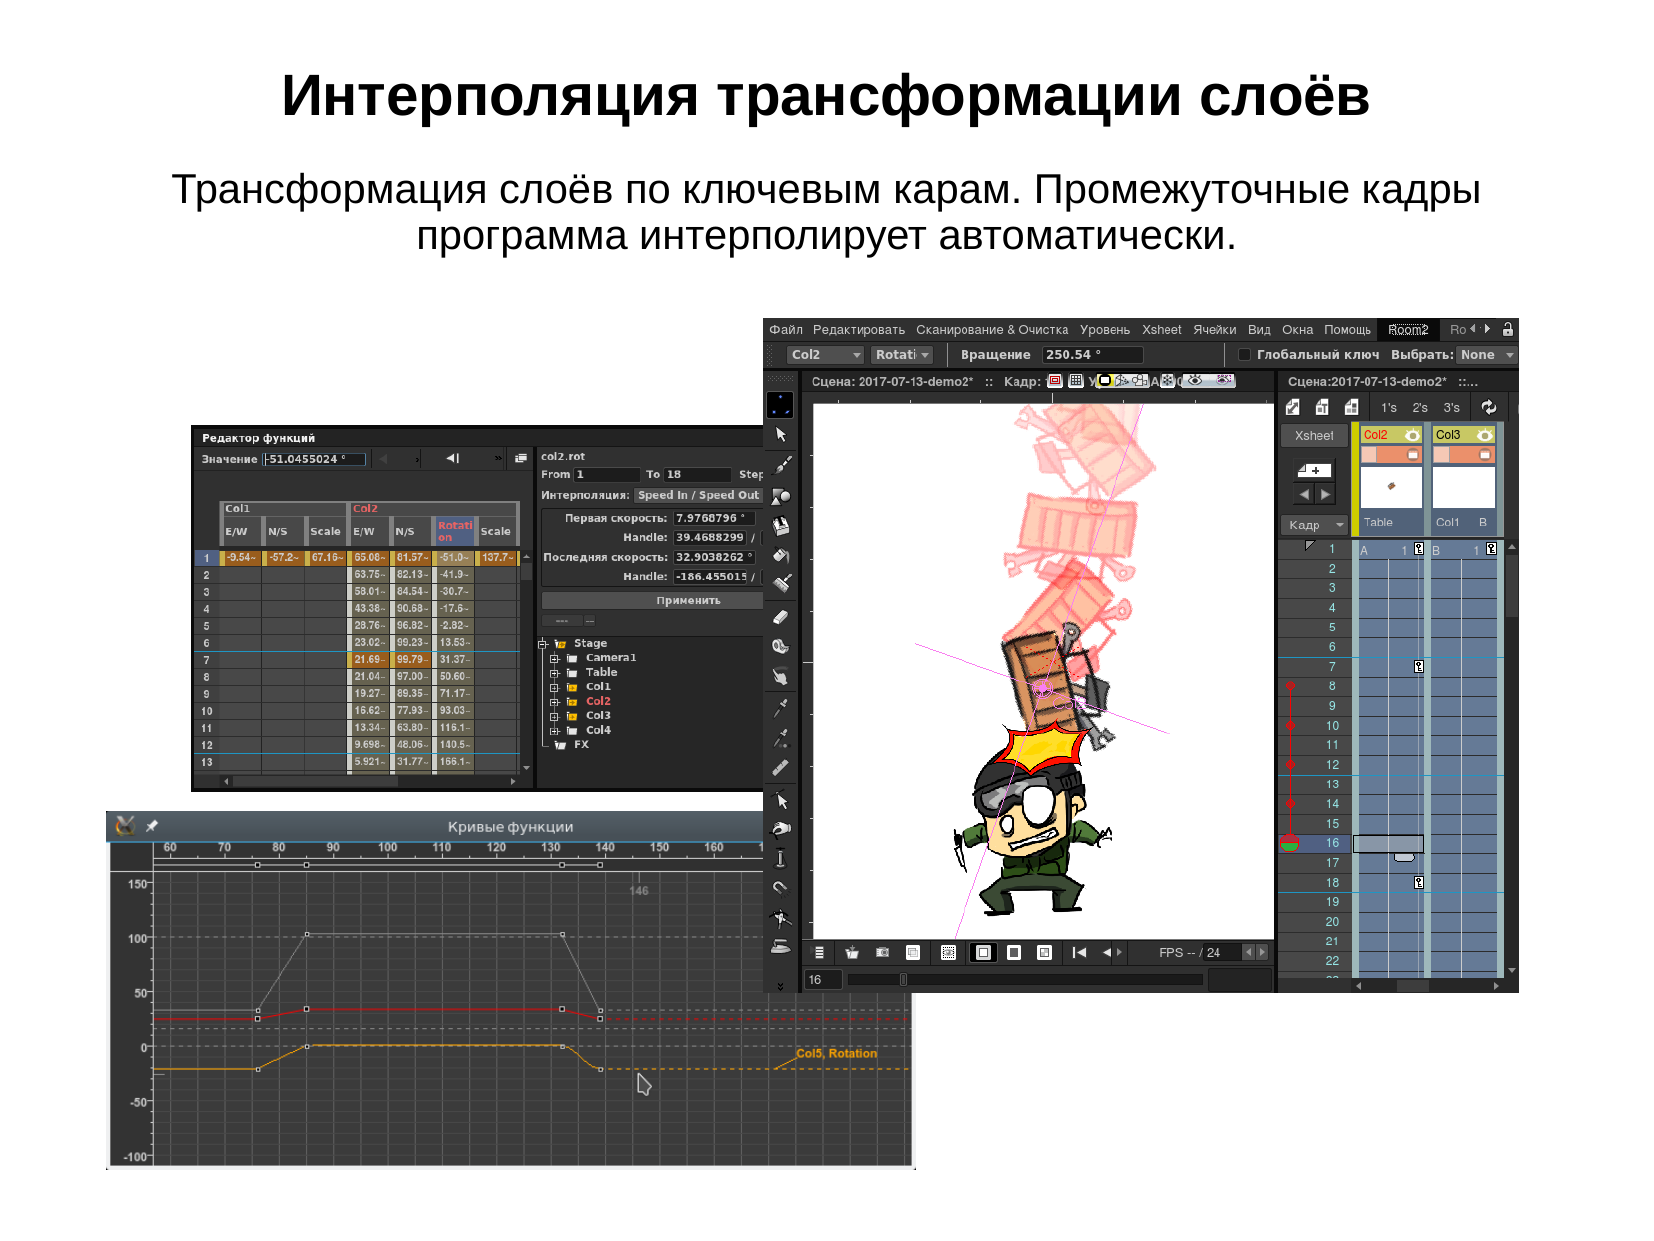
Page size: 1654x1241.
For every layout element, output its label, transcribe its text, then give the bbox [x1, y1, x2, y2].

title Интерполяция трансформации слоёв [82, 49, 1571, 142]
picture [106, 318, 1519, 1170]
list Трансформация слоёв по ключевым карам. Промежуточные кадры программа интерполирует автоматически. [82, 165, 1571, 284]
